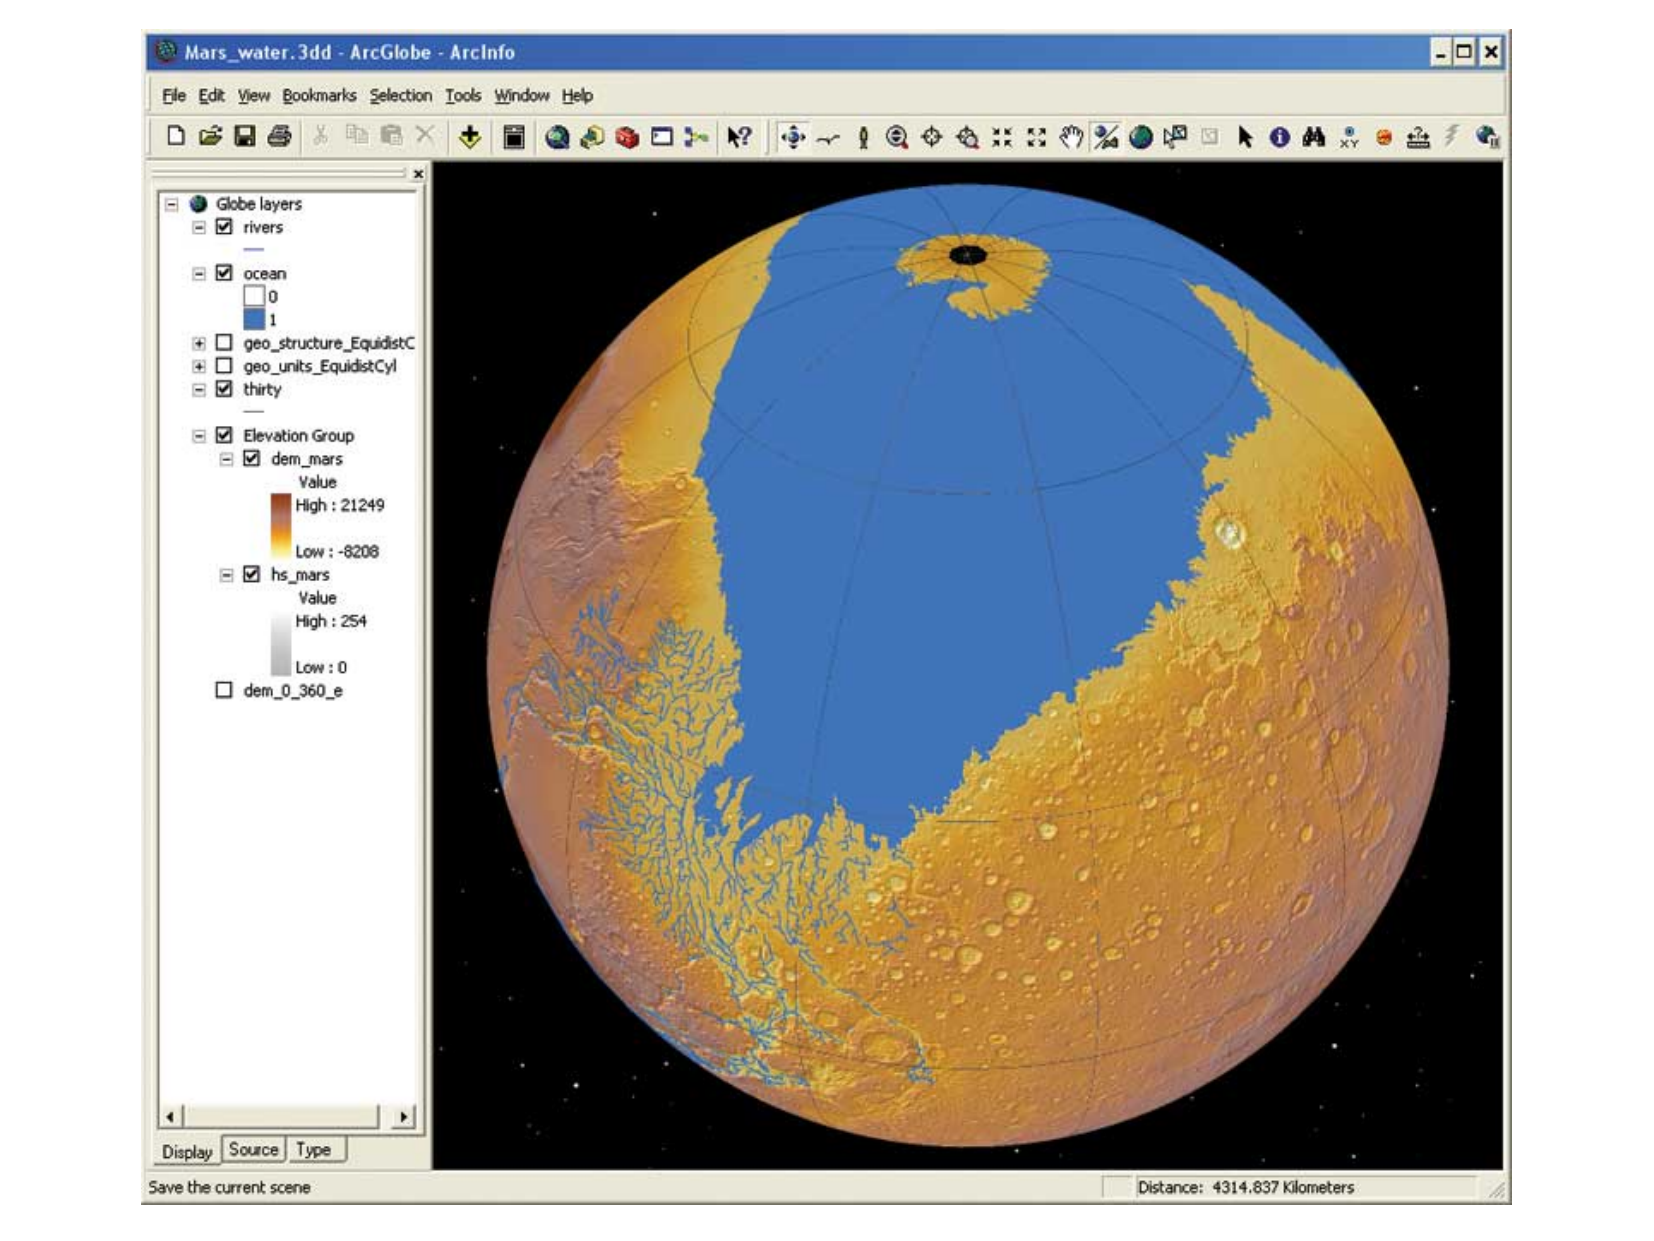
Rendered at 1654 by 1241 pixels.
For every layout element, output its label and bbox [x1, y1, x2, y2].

picture [141, 29, 1512, 1205]
